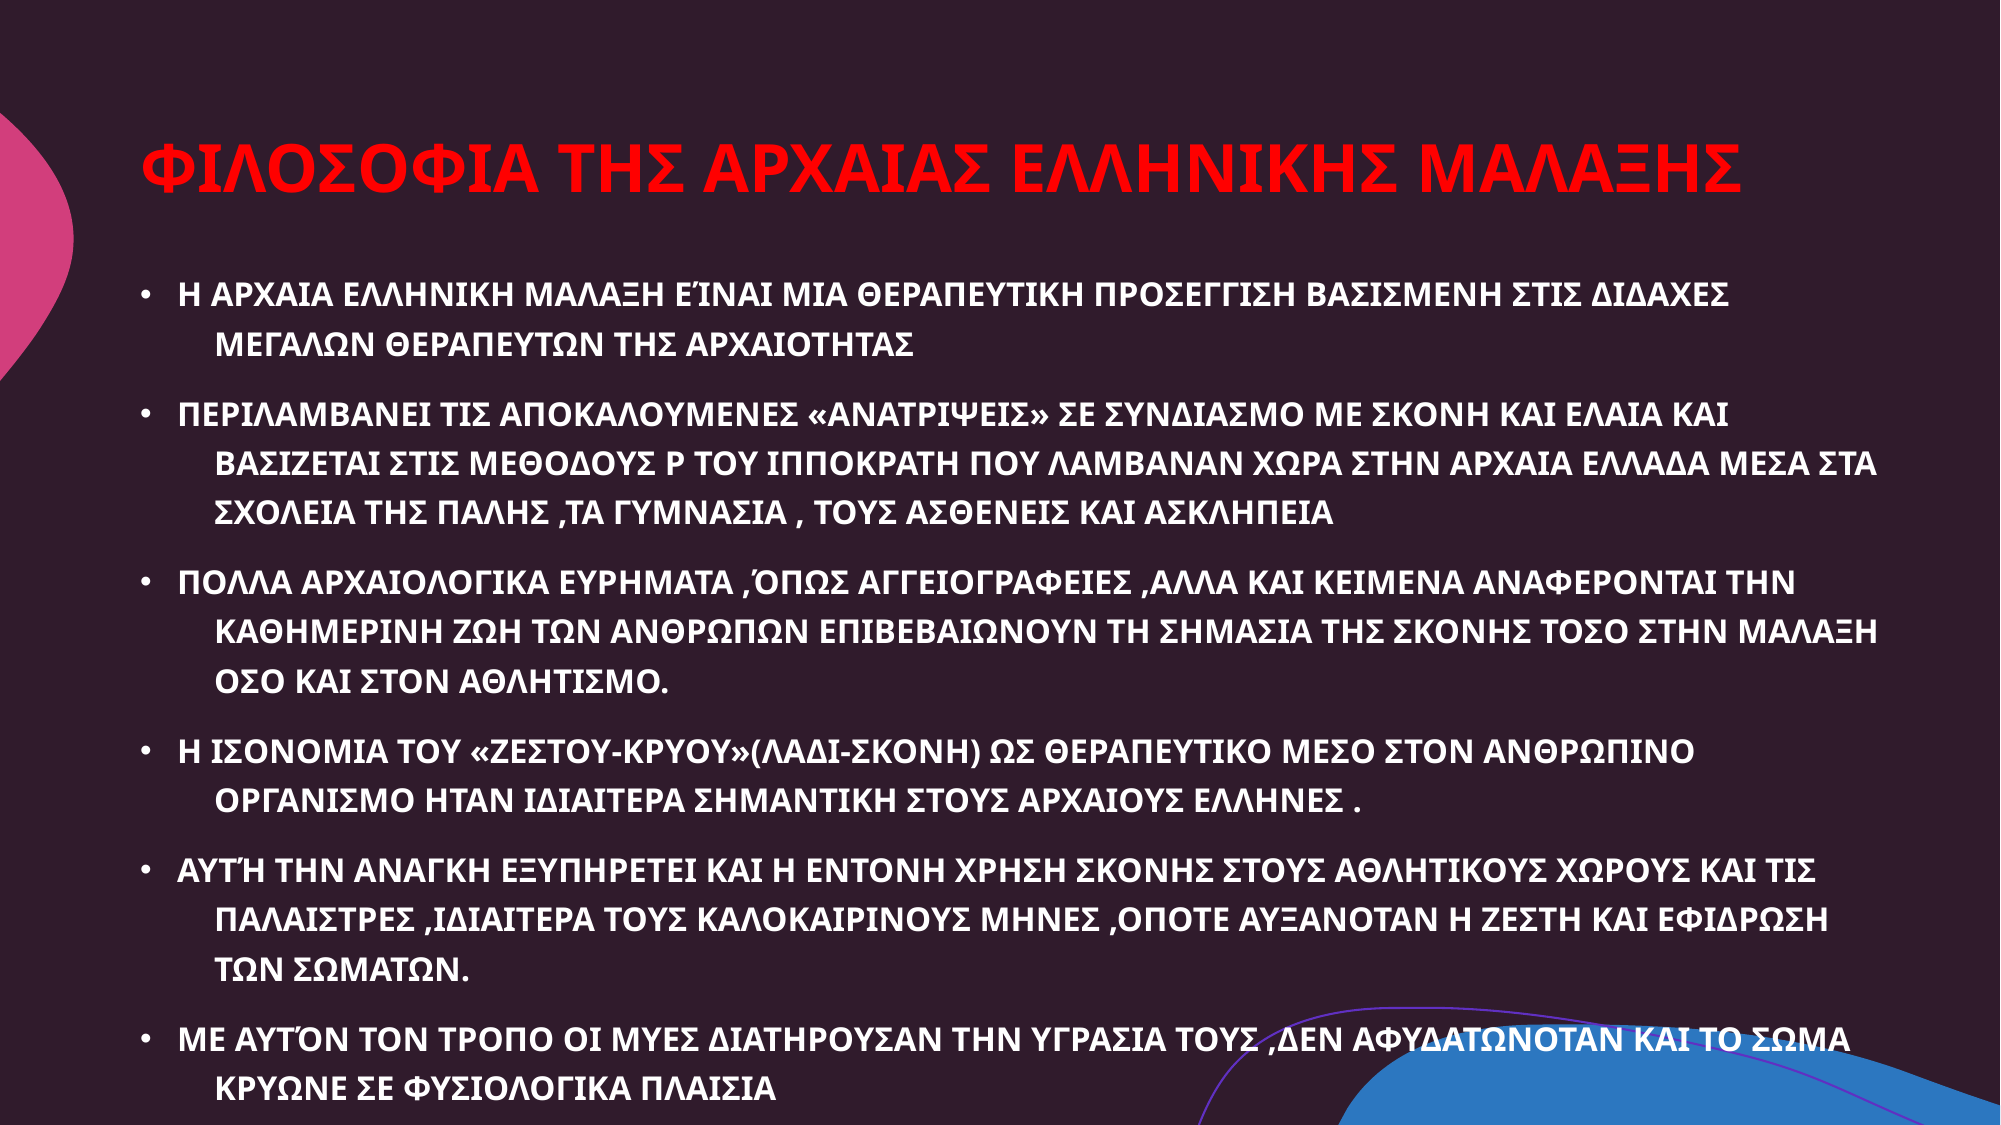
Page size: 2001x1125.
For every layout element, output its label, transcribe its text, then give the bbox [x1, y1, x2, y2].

list Η ΑΡΧΑΙΑ ΕΛΛΗΝΙΚΗ ΜΑΛΑΞΗ ΕΊΝΑΙ ΜΙΑ ΘΕΡΑΠΕΥΤΙΚΗ ΠΡΟΣΕΓΓΙΣΗ ΒΑΣΙΣΜΕΝΗ ΣΤΙΣ ΔΙΔΑΧΕΣ ΜΕΓΑΛΩΝ ΘΕΡΑΠΕΥΤΩΝ ΤΗΣ ΑΡΧΑΙΟΤΗΤΑΣ ΠΕΡΙΛΑΜΒΑΝΕΙ ΤΙΣ ΑΠΟΚΑΛΟΥΜΕΝΕΣ «ΑΝΑΤΡΙΨΕΙΣ» ΣΕ ΣΥΝΔΙΑΣΜΟ ΜΕ ΣΚΟΝΗ ΚΑΙ ΕΛΑΙΑ ΚΑΙ ΒΑΣΙΖΕΤΑΙ ΣΤΙΣ ΜΕΘΟΔΟΥΣ Ρ ΤΟΥ ΙΠΠΟΚΡΑΤΗ ΠΟΥ ΛΑΜΒΑΝΑΝ ΧΩΡΑ ΣΤΗΝ ΑΡΧΑΙΑ ΕΛΛΑΔΑ ΜΕΣΑ ΣΤΑ ΣΧΟΛΕΙΑ ΤΗΣ ΠΑΛΗΣ ,ΤΑ ΓΥΜΝΑΣΙΑ , ΤΟΥΣ ΑΣΘΕΝΕΙΣ ΚΑΙ ΑΣΚΛΗΠΕΙΑ ΠΟΛΛΑ ΑΡΧΑΙΟΛΟΓΙΚΑ ΕΥΡΗΜΑΤΑ ,ΌΠΩΣ ΑΓΓΕΙΟΓΡΑΦΕΙΕΣ ,ΑΛΛΑ ΚΑΙ ΚΕΙΜΕΝΑ ΑΝΑΦΕΡΟΝΤΑΙ ΤΗΝ ΚΑΘΗΜΕΡΙΝΗ ΖΩΗ ΤΩΝ ΑΝΘΡΩΠΩΝ ΕΠΙΒΕΒΑΙΩΝΟΥΝ ΤΗ ΣΗΜΑΣΙΑ ΤΗΣ ΣΚΟΝΗΣ ΤΟΣΟ ΣΤΗΝ ΜΑΛΑΞΗ ΟΣΟ ΚΑΙ ΣΤΟΝ ΑΘΛΗΤΙΣΜΟ. Η ΙΣΟΝΟΜΙΑ ΤΟΥ «ΖΕΣΤΟΥ-ΚΡΥΟΥ»(ΛΑΔΙ-ΣΚΟΝΗ) ΩΣ ΘΕΡΑΠΕΥΤΙΚΟ ΜΕΣΟ ΣΤΟΝ ΑΝΘΡΩΠΙΝΟ ΟΡΓΑΝΙΣΜΟ ΗΤΑΝ ΙΔΙΑΙΤΕΡΑ ΣΗΜΑΝΤΙΚΗ ΣΤΟΥΣ ΑΡΧΑΙΟΥΣ ΕΛΛΗΝΕΣ . ΑΥΤΉ ΤΗΝ ΑΝΑΓΚΗ ΕΞΥΠΗΡΕΤΕΙ ΚΑΙ Η ΕΝΤΟΝΗ ΧΡΗΣΗ ΣΚΟΝΗΣ ΣΤΟΥΣ ΑΘΛΗΤΙΚΟΥΣ ΧΩΡΟΥΣ ΚΑΙ ΤΙΣ ΠΑΛΑΙΣΤΡΕΣ ,ΙΔΙΑΙΤΕΡΑ ΤΟΥΣ ΚΑΛΟΚΑΙΡΙΝΟΥΣ ΜΗΝΕΣ ,ΟΠΟΤΕ ΑΥΞΑΝΟΤΑΝ Η ΖΕΣΤΗ ΚΑΙ ΕΦΙΔΡΩΣΗ ΤΩΝ ΣΩΜΑΤΩΝ. ΜΕ ΑΥΤΌΝ ΤΟΝ ΤΡΟΠΟ ΟΙ ΜΥΕΣ ΔΙΑΤΗΡΟΥΣΑΝ ΤΗΝ ΥΓΡΑΣΙΑ ΤΟΥΣ ,ΔΕΝ ΑΦΥΔΑΤΩΝΟΤΑΝ ΚΑΙ ΤΟ ΣΩΜΑ ΚΡΥΩΝΕ ΣΕ ΦΥΣΙΟΛΟΓΙΚΑ ΠΛΑΙΣΙΑ [125, 256, 1899, 1115]
title ΦΙΛΟΣΟΦΙΑ ΤΗΣ ΑΡΧΑΙΑΣ ΕΛΛΗΝΙΚΗΣ ΜΑΛΑΞΗΣ [125, 85, 1765, 256]
